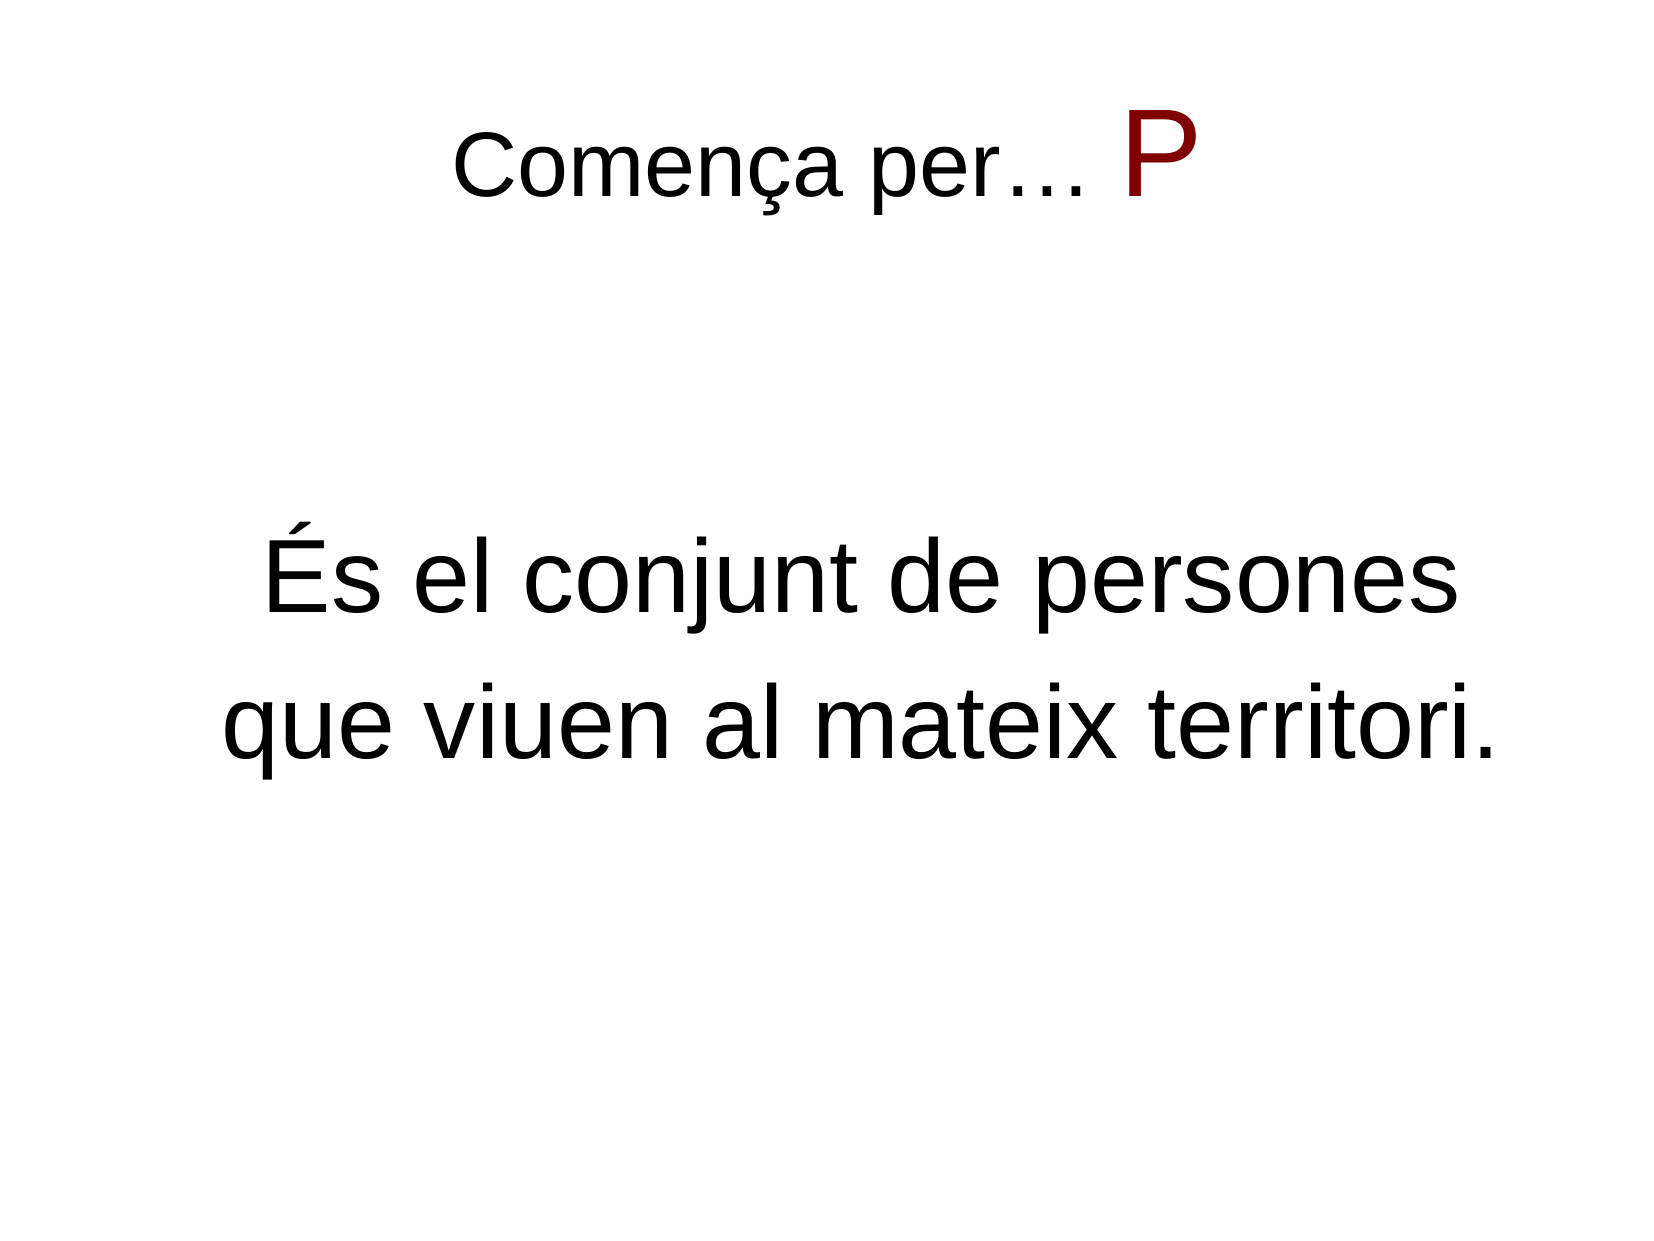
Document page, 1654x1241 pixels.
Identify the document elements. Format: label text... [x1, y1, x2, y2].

list És el conjunt de persones que viuen al mateix territori. [82, 290, 1571, 1010]
title Comença per… P [82, 49, 1571, 257]
